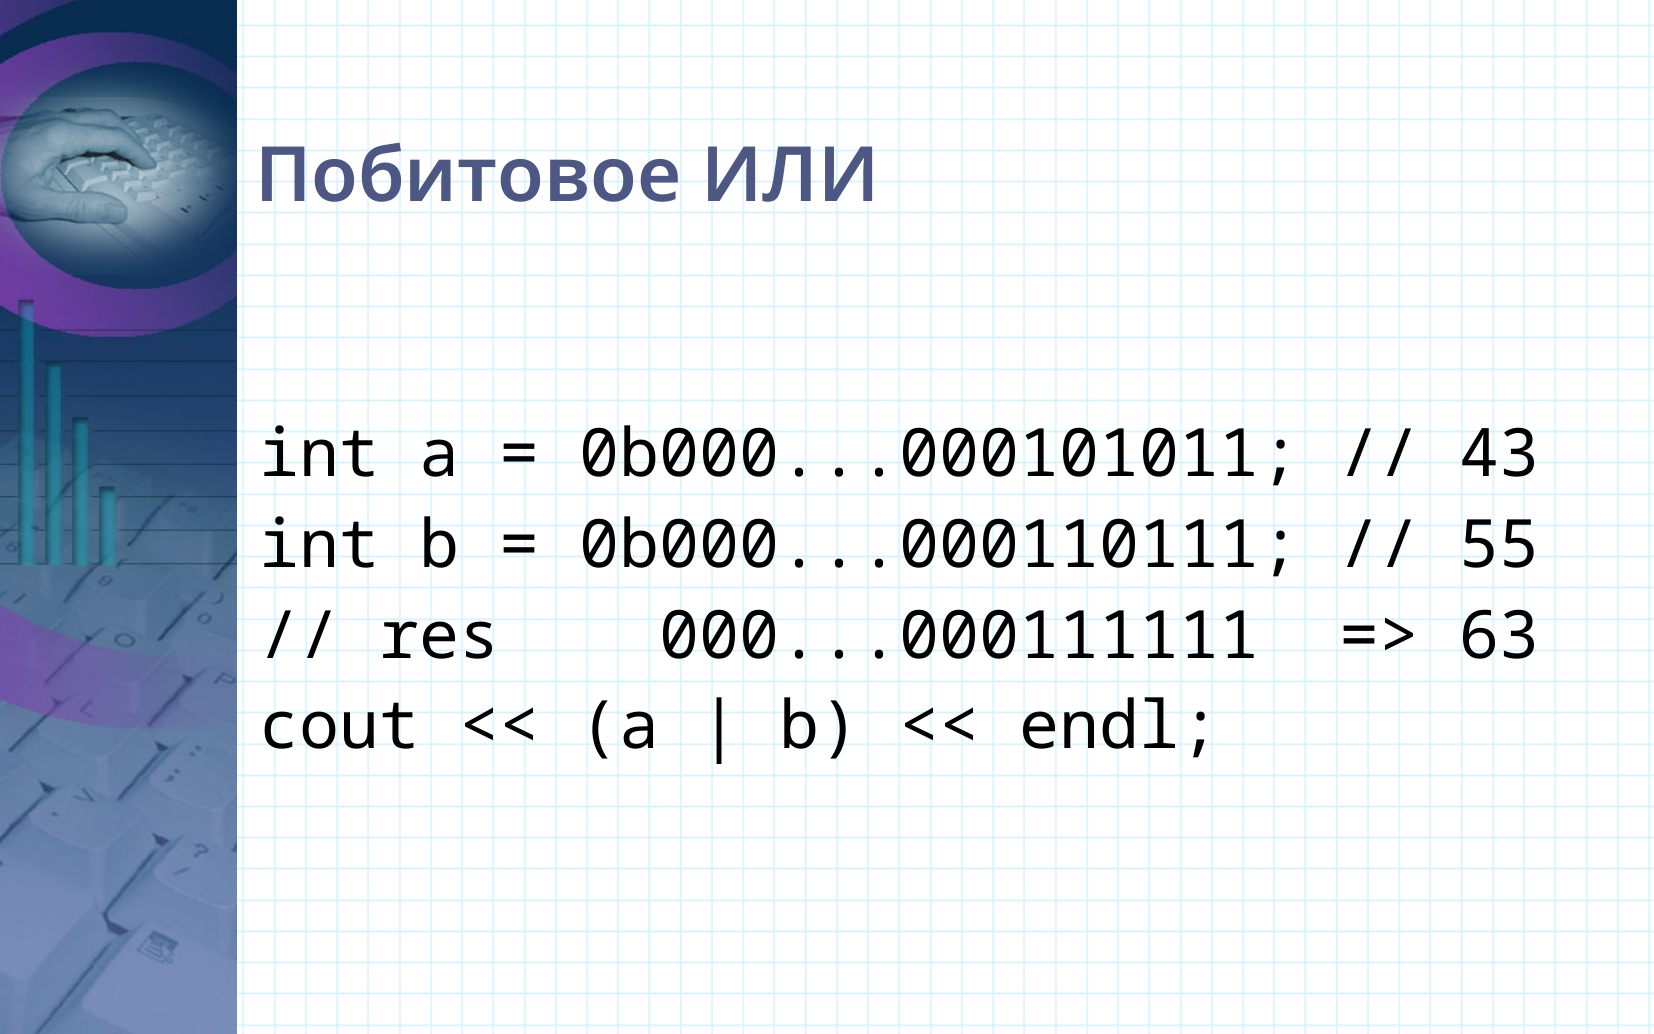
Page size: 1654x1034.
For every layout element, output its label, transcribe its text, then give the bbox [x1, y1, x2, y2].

subtitle int a = 0b000...000101011; // 43 int b = 0b000...000110111; // 55 // res 000...000111111 => 63 cout << (a | b) << endl; [224, 226, 1640, 948]
picture [0, 0, 1654, 1034]
title Побитовое ИЛИ [254, 85, 1640, 226]
